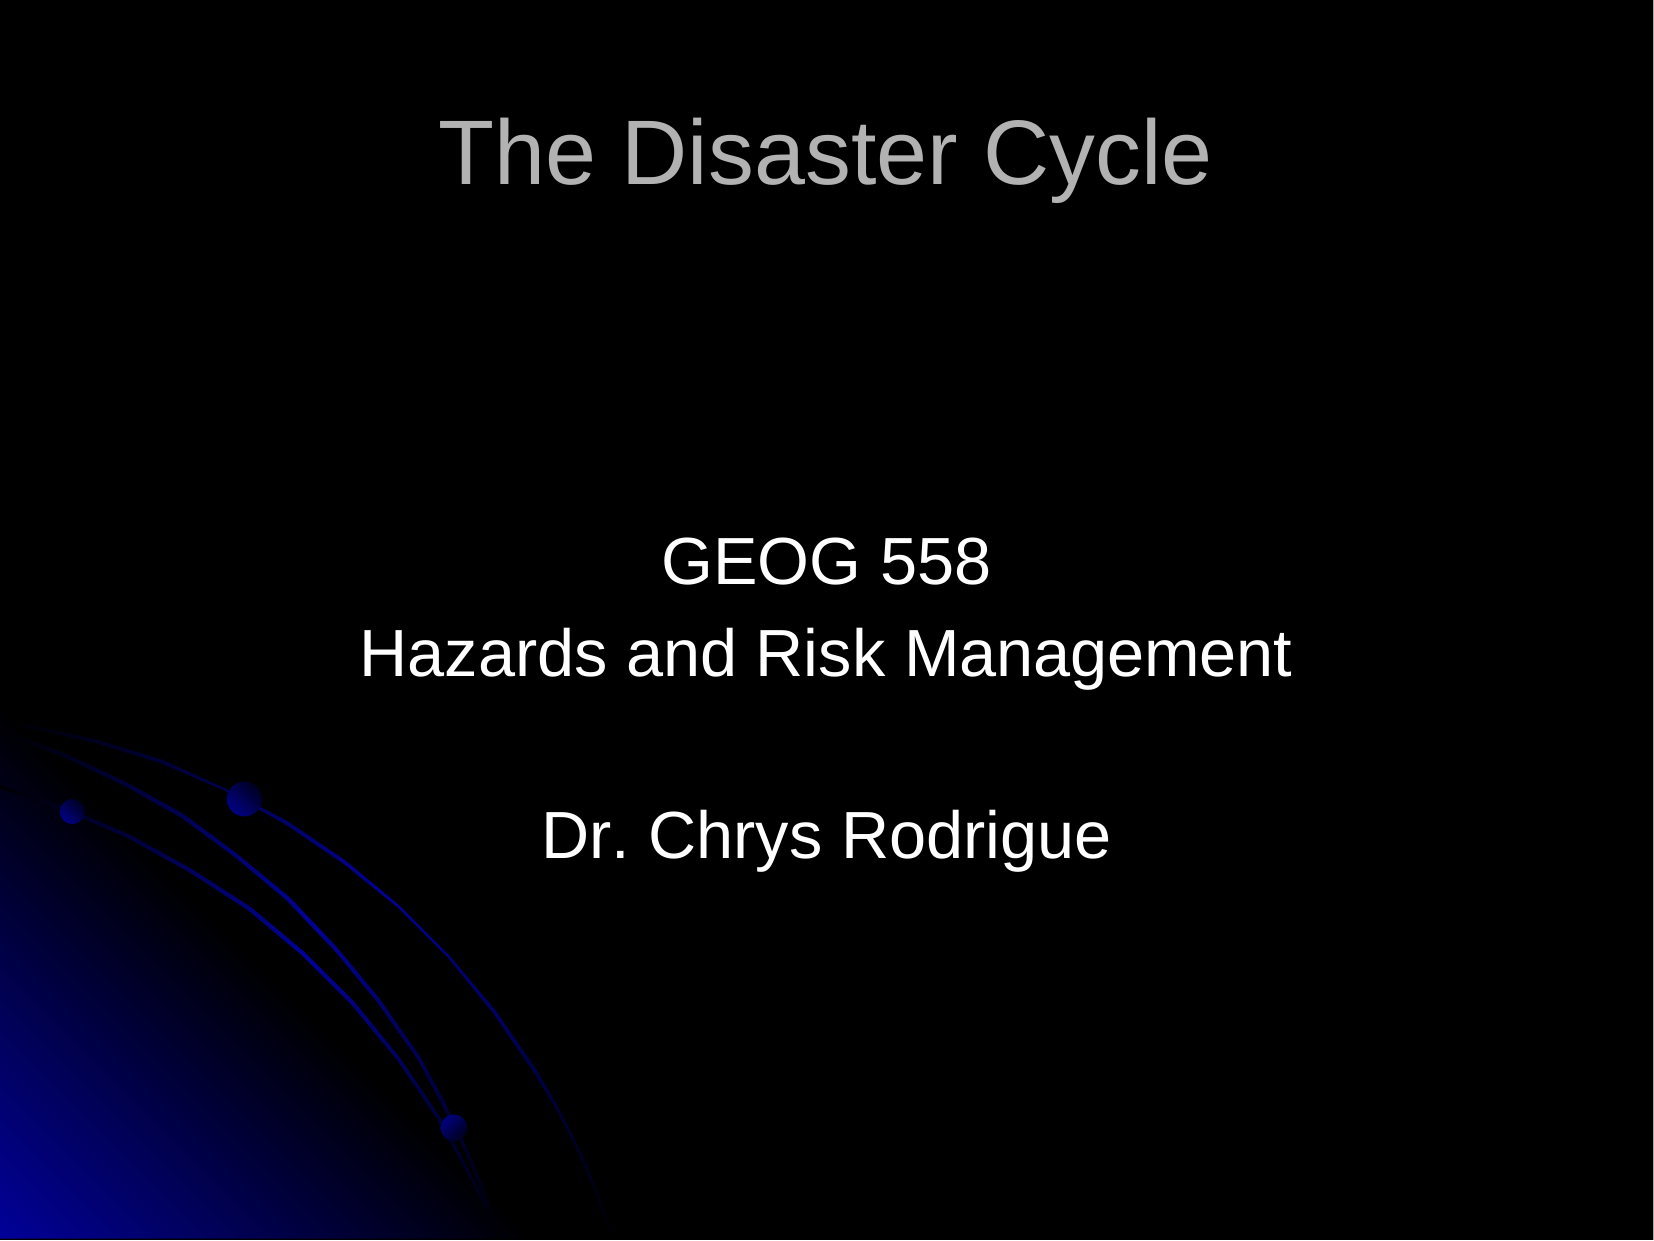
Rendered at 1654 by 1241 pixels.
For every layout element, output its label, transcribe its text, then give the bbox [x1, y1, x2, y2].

subtitle GEOG 558 Hazards and Risk Management Dr. Chrys Rodrigue [82, 289, 1571, 1109]
title The Disaster Cycle [82, 50, 1571, 256]
